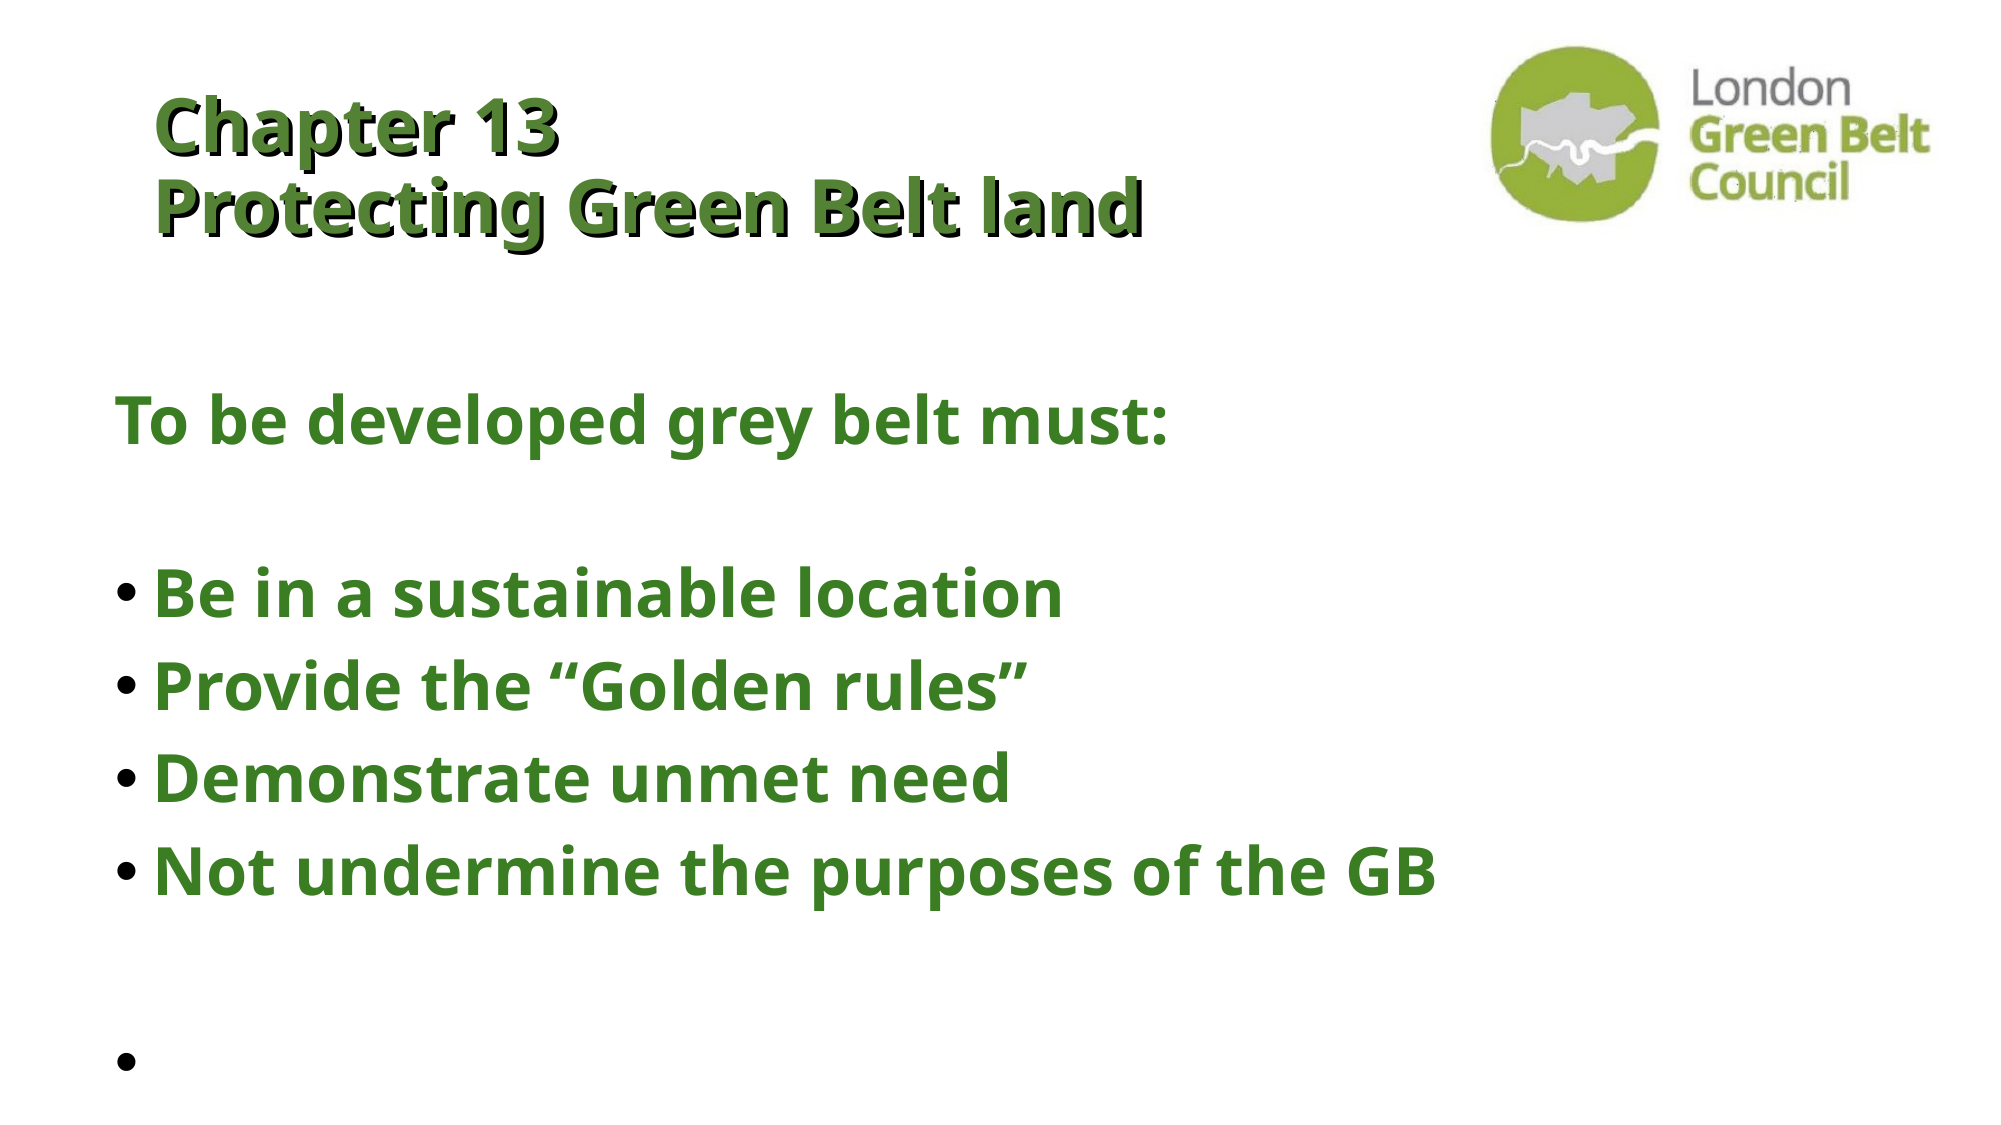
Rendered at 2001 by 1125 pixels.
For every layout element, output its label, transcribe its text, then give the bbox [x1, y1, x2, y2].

picture [1465, 38, 1971, 240]
list To be developed grey belt must: Be in a sustainable location Provide the “Golden rules” Demonstrate unmet need Not undermine the purposes of the GB [99, 378, 1940, 1125]
title Chapter 13 Protecting Green Belt land [137, 59, 1863, 278]
